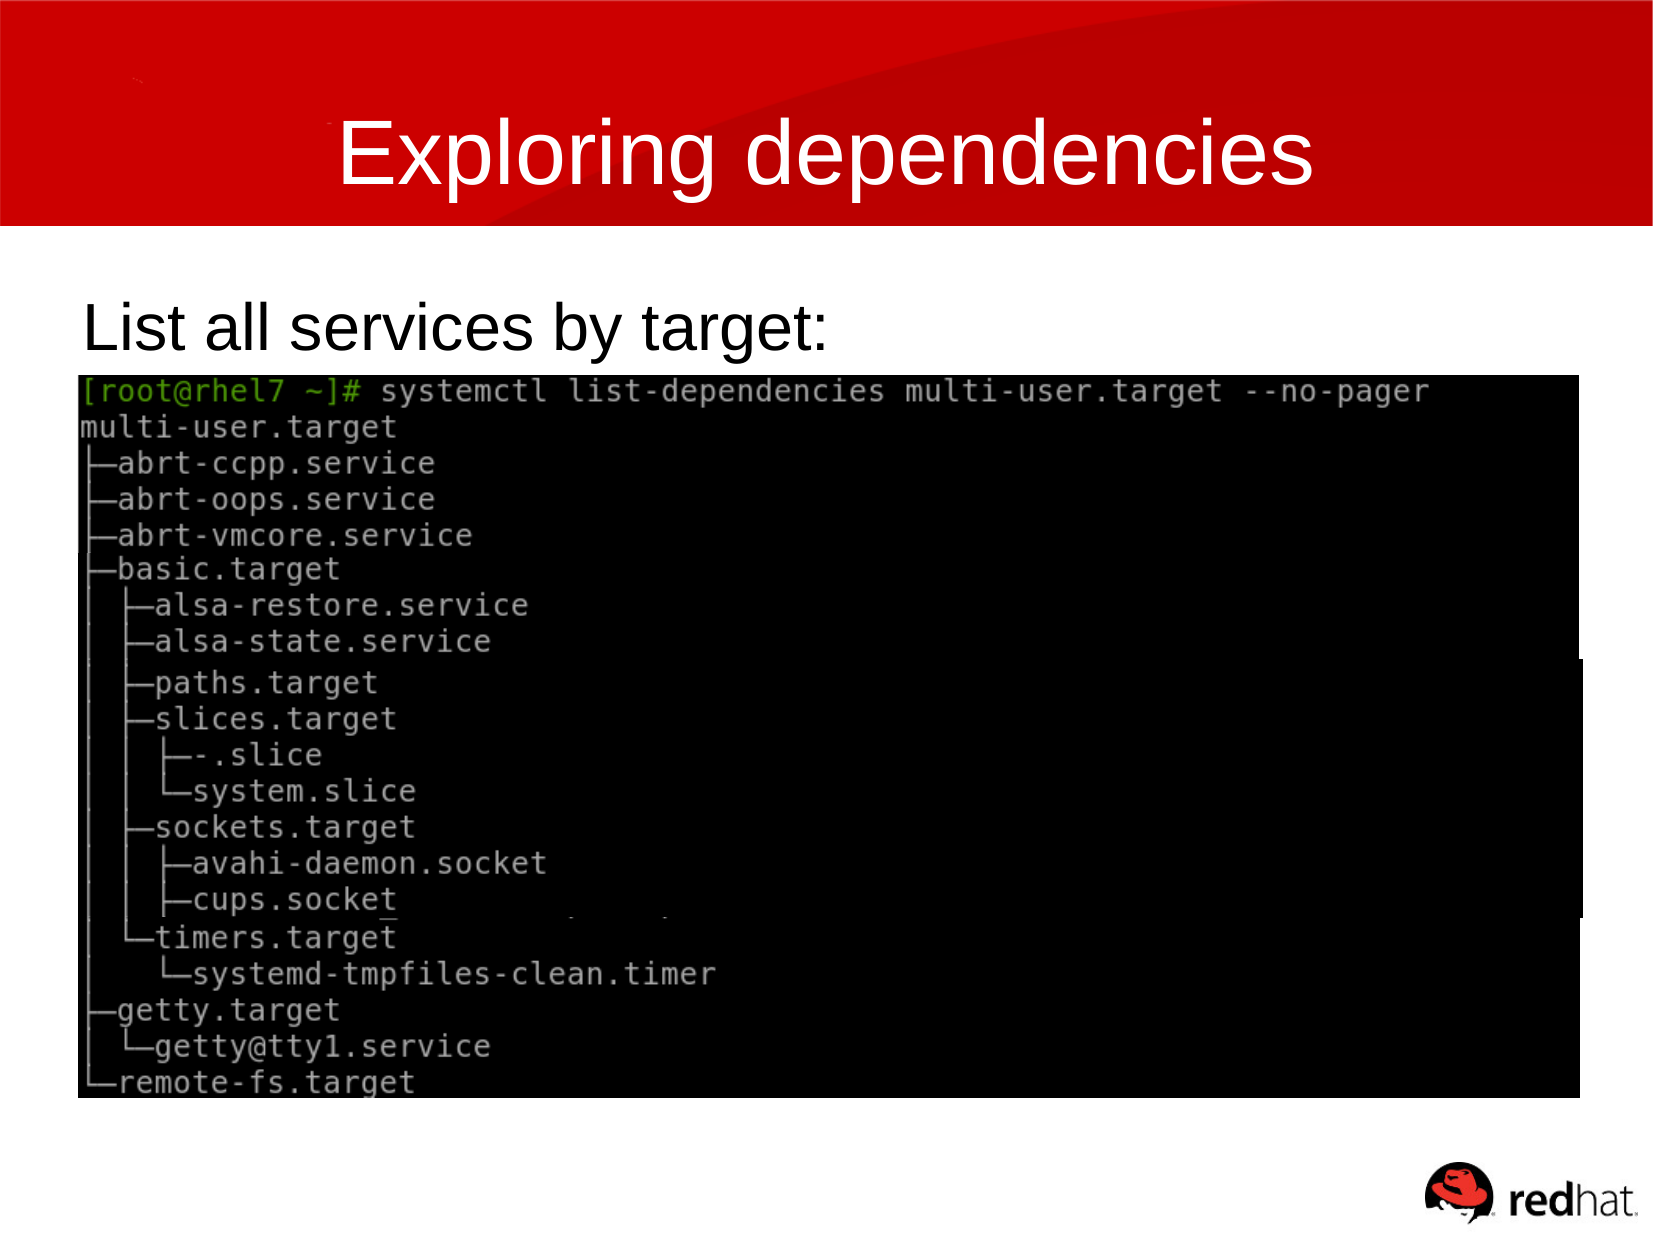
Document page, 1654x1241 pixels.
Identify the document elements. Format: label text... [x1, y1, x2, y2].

picture [77, 375, 1583, 1098]
list List all services by target: [82, 290, 1571, 375]
picture [0, 0, 1653, 226]
title Exploring dependencies [82, 49, 1571, 257]
picture [1425, 1162, 1638, 1232]
